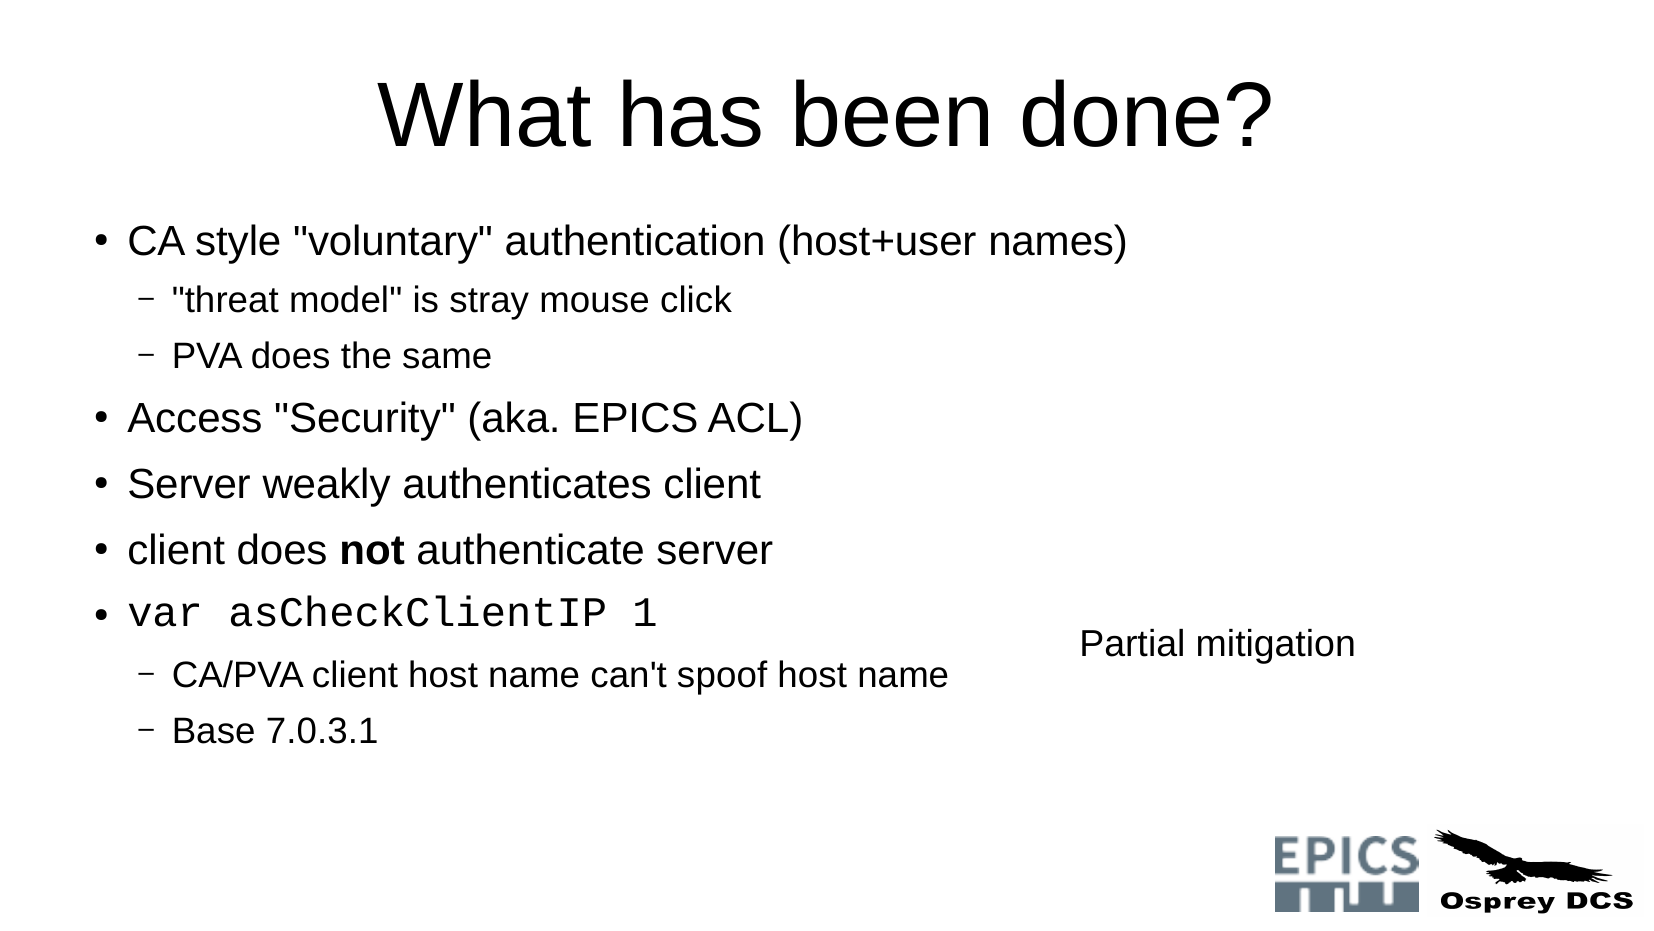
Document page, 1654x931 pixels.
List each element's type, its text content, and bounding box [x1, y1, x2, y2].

text_box Partial mitigation [1064, 615, 1371, 672]
picture [1427, 824, 1644, 917]
picture [1275, 836, 1419, 912]
title What has been done? [82, 37, 1571, 193]
list CA style "voluntary" authentication (host+user names) "threat model" is stray mouse click PVA does the same Access "Security" (aka. EPICS ACL) Server weakly authenticates client client does not authenticate server var asCheckClientIP 1 CA/PVA client host name can't spoof host name Base 7.0.3.1 [82, 217, 1571, 758]
